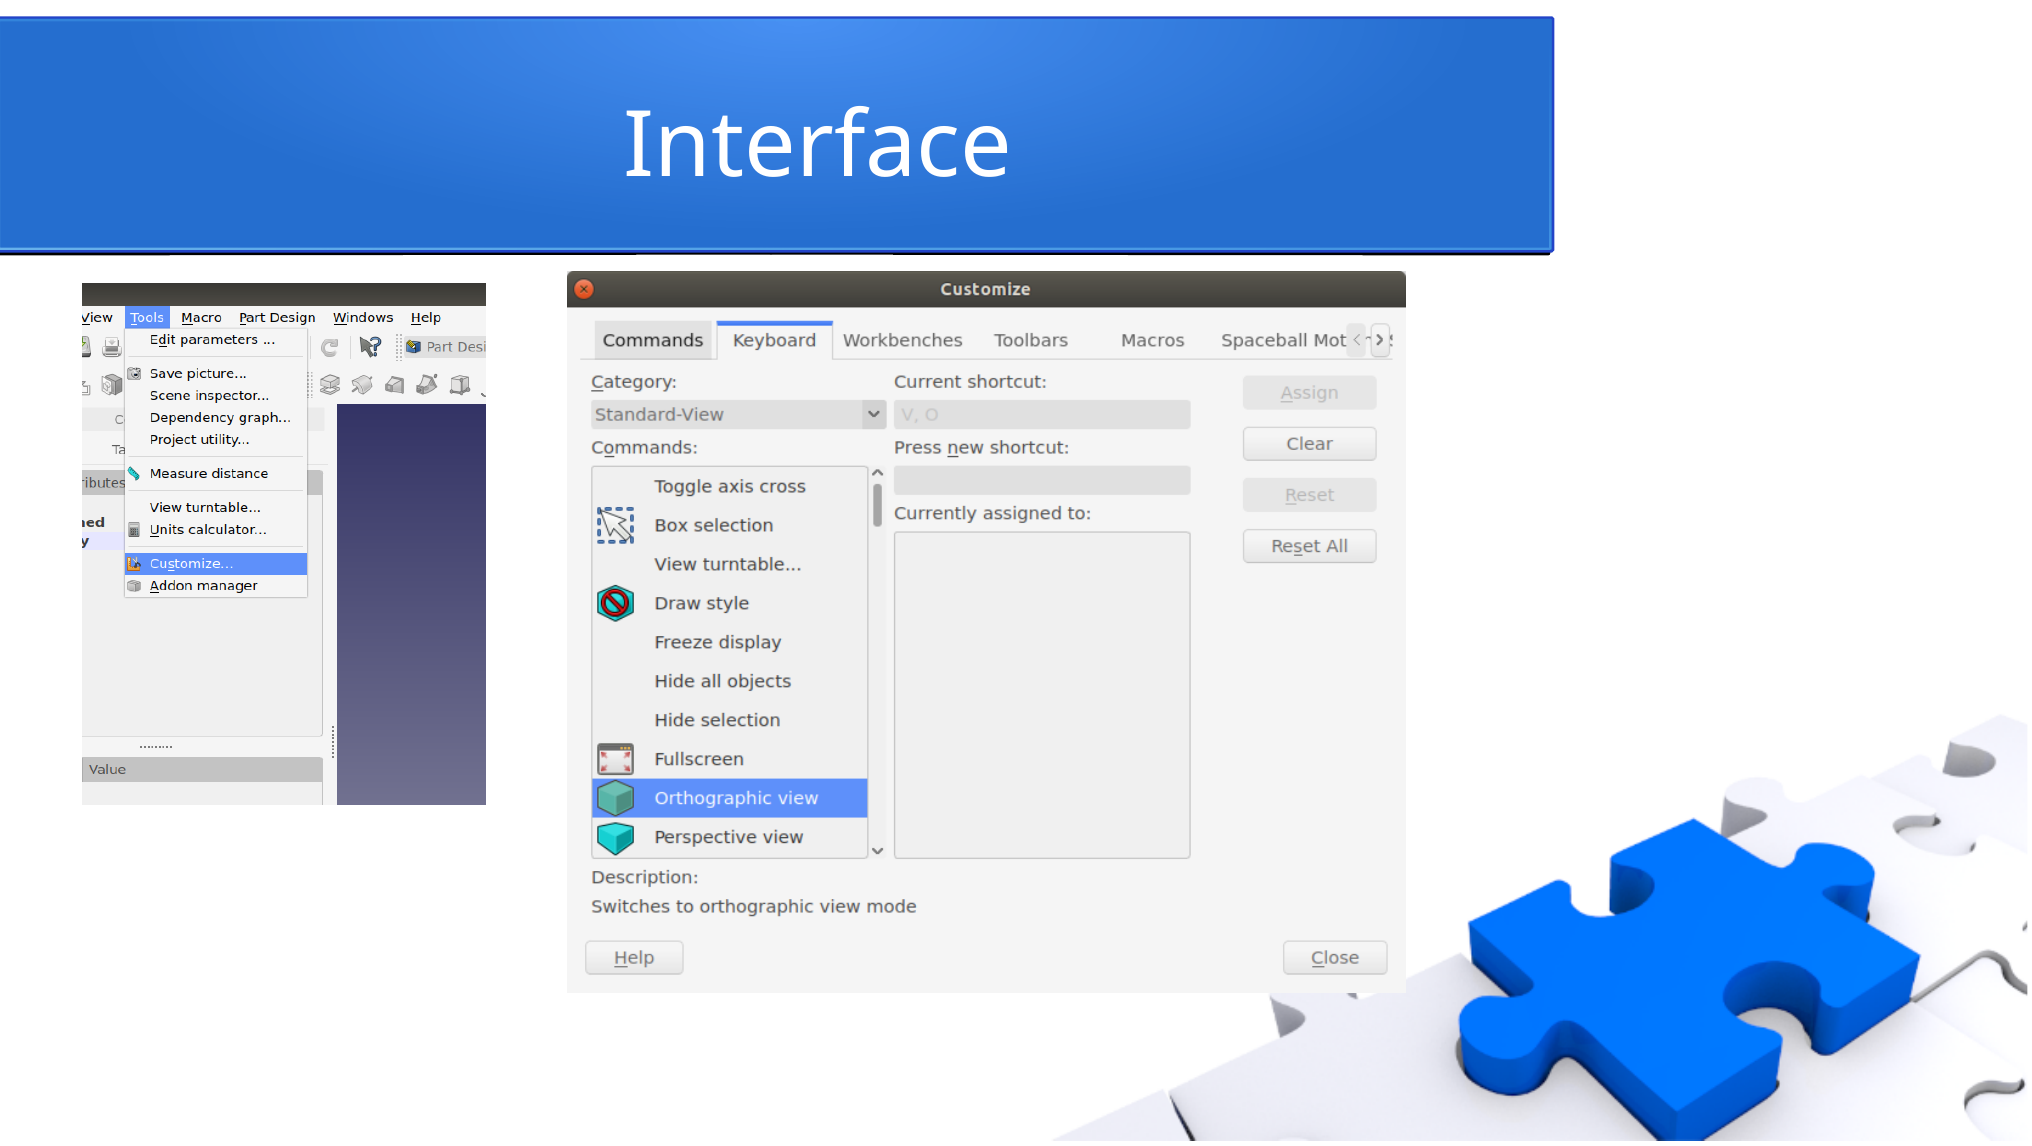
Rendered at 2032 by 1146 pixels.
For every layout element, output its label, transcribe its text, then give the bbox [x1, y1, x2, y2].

title Interface [101, 45, 1536, 237]
picture [567, 271, 2028, 1141]
picture [82, 283, 486, 805]
